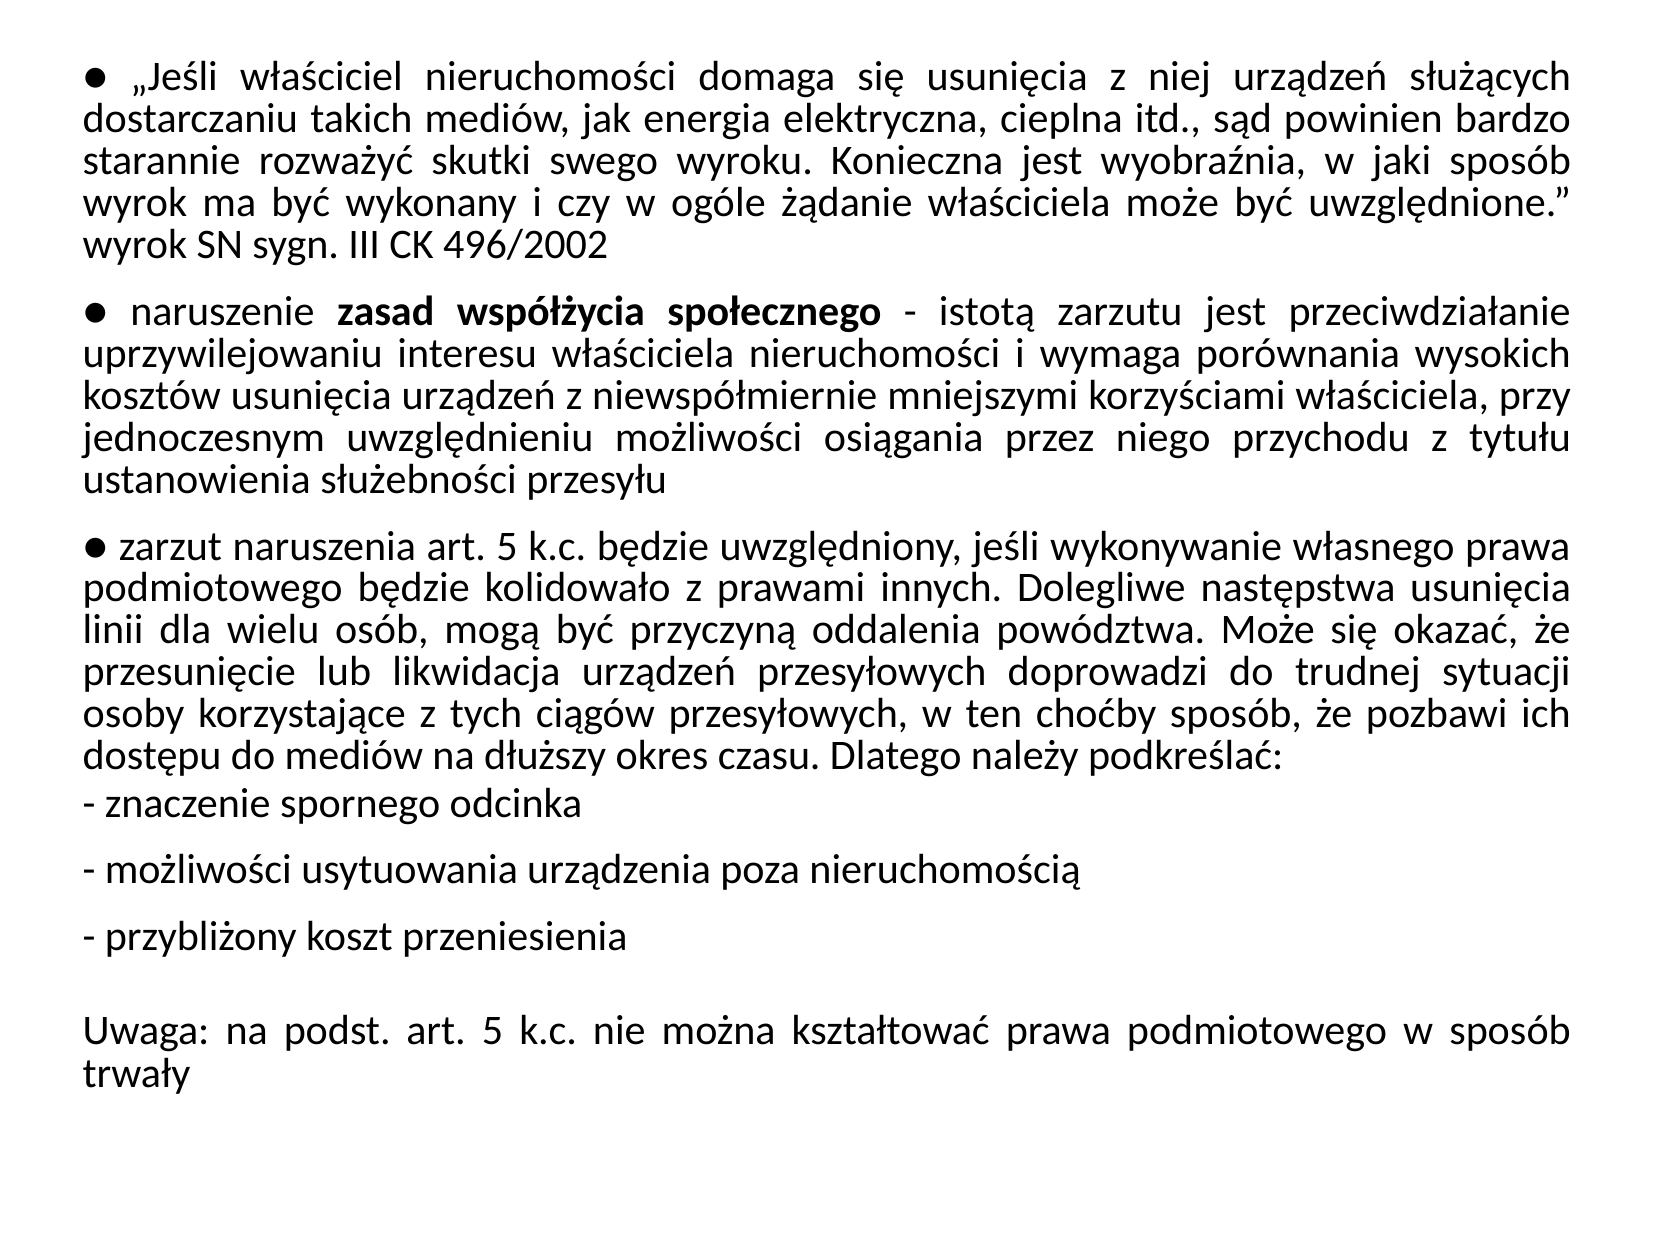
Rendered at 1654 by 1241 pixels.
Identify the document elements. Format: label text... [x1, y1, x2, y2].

list ● „Jeśli właściciel nieruchomości domaga się usunięcia z niej urządzeń służących dostarczaniu takich mediów, jak energia elektryczna, cieplna itd., sąd powinien bardzo starannie rozważyć skutki swego wyroku. Konieczna jest wyobraźnia, w jaki sposób wyrok ma być wykonany i czy w ogóle żądanie właściciela może być uwzględnione.” wyrok SN sygn. III CK 496/2002 ● naruszenie zasad współżycia społecznego - istotą zarzutu jest przeciwdziałanie uprzywilejowaniu interesu właściciela nieruchomości i wymaga porównania wysokich kosztów usunięcia urządzeń z niewspółmiernie mniejszymi korzyściami właściciela, przy jednoczesnym uwzględnieniu możliwości osiągania przez niego przychodu z tytułu ustanowienia służebności przesyłu ● zarzut naruszenia art. 5 k.c. będzie uwzględniony, jeśli wykonywanie własnego prawa podmiotowego będzie kolidowało z prawami innych. Dolegliwe następstwa usunięcia linii dla wielu osób, mogą być przyczyną oddalenia powództwa. Może się okazać, że przesunięcie lub likwidacja urządzeń przesyłowych doprowadzi do trudnej sytuacji osoby korzystające z tych ciągów przesyłowych, w ten choćby sposób, że pozbawi ich dostępu do mediów na dłuższy okres czasu. Dlatego należy podkreślać: - znaczenie spornego odcinka - możliwości usytuowania urządzenia poza nieruchomością - przybliżony koszt przeniesienia Uwaga: na podst. art. 5 k.c. nie można kształtować prawa podmiotowego w sposób trwały [82, 59, 1571, 1109]
